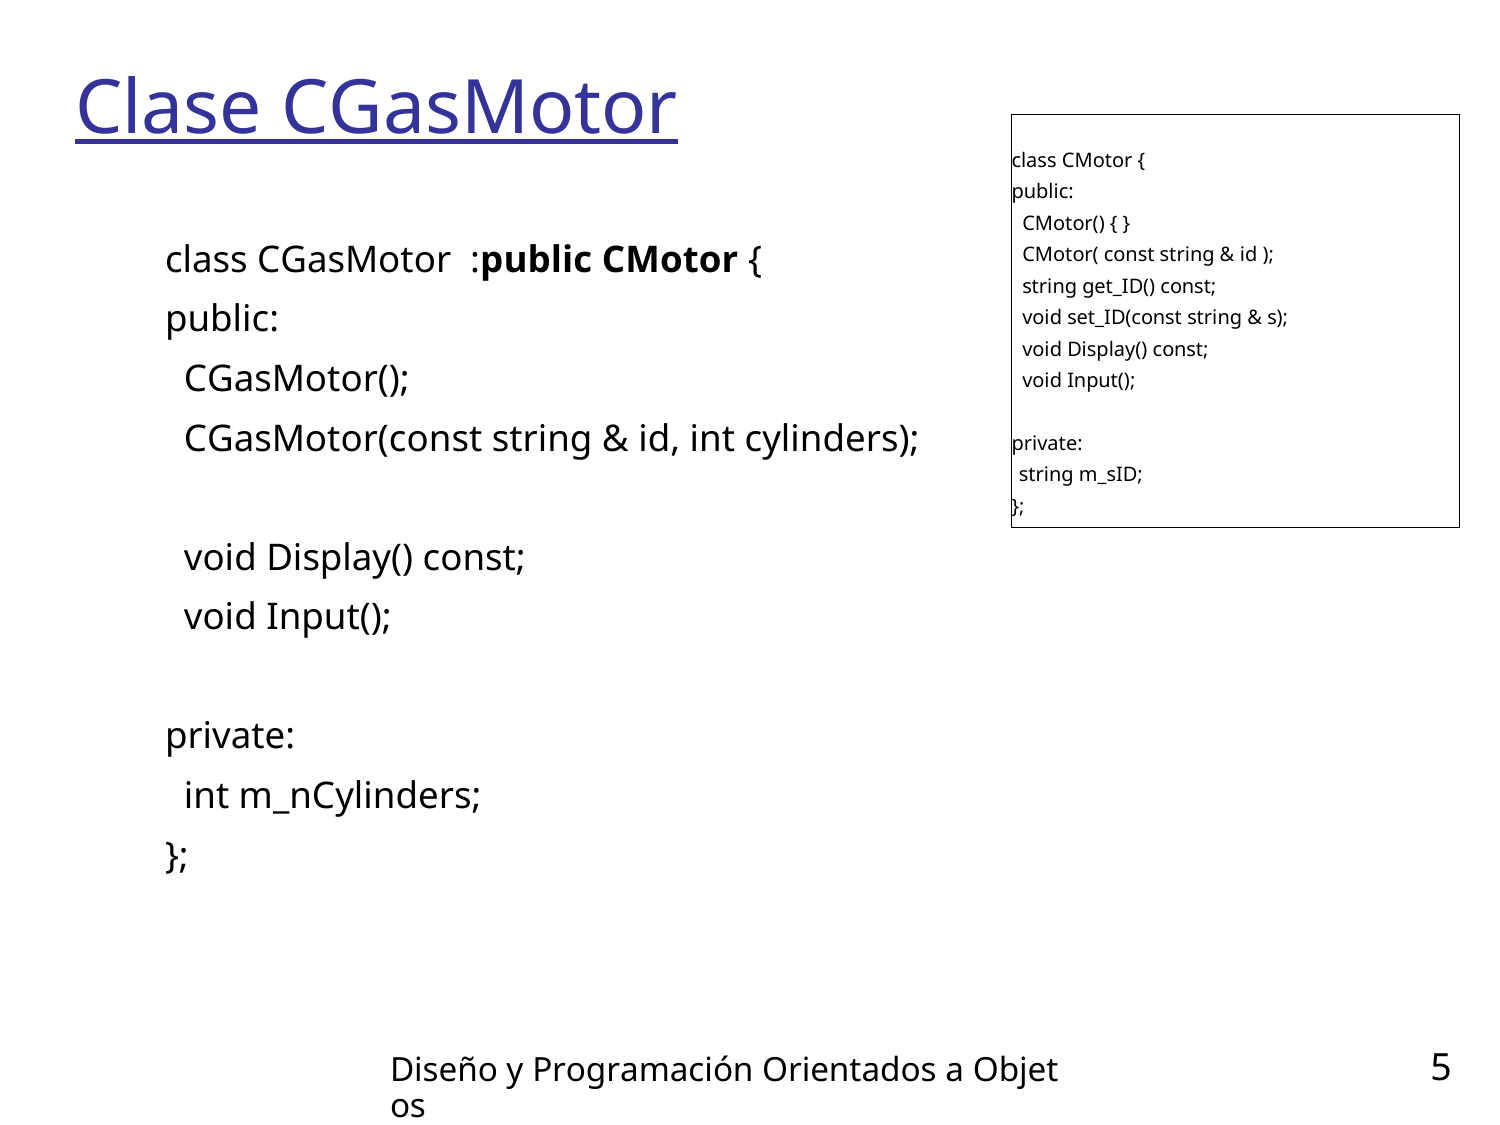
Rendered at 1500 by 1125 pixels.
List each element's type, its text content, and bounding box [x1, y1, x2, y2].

list class CMotor { public: CMotor() { } CMotor( const string & id ); string get_ID() const; void set_ID(const string & s); void Display() const; void Input(); private: string m_sID; }; [1011, 114, 1460, 528]
list class CGasMotor :public CMotor { public: CGasMotor(); CGasMotor(const string & id, int cylinders); void Display() const; void Input(); private: int m_nCylinders; }; [150, 224, 938, 901]
title Clase CGasMotor [75, 18, 1466, 181]
